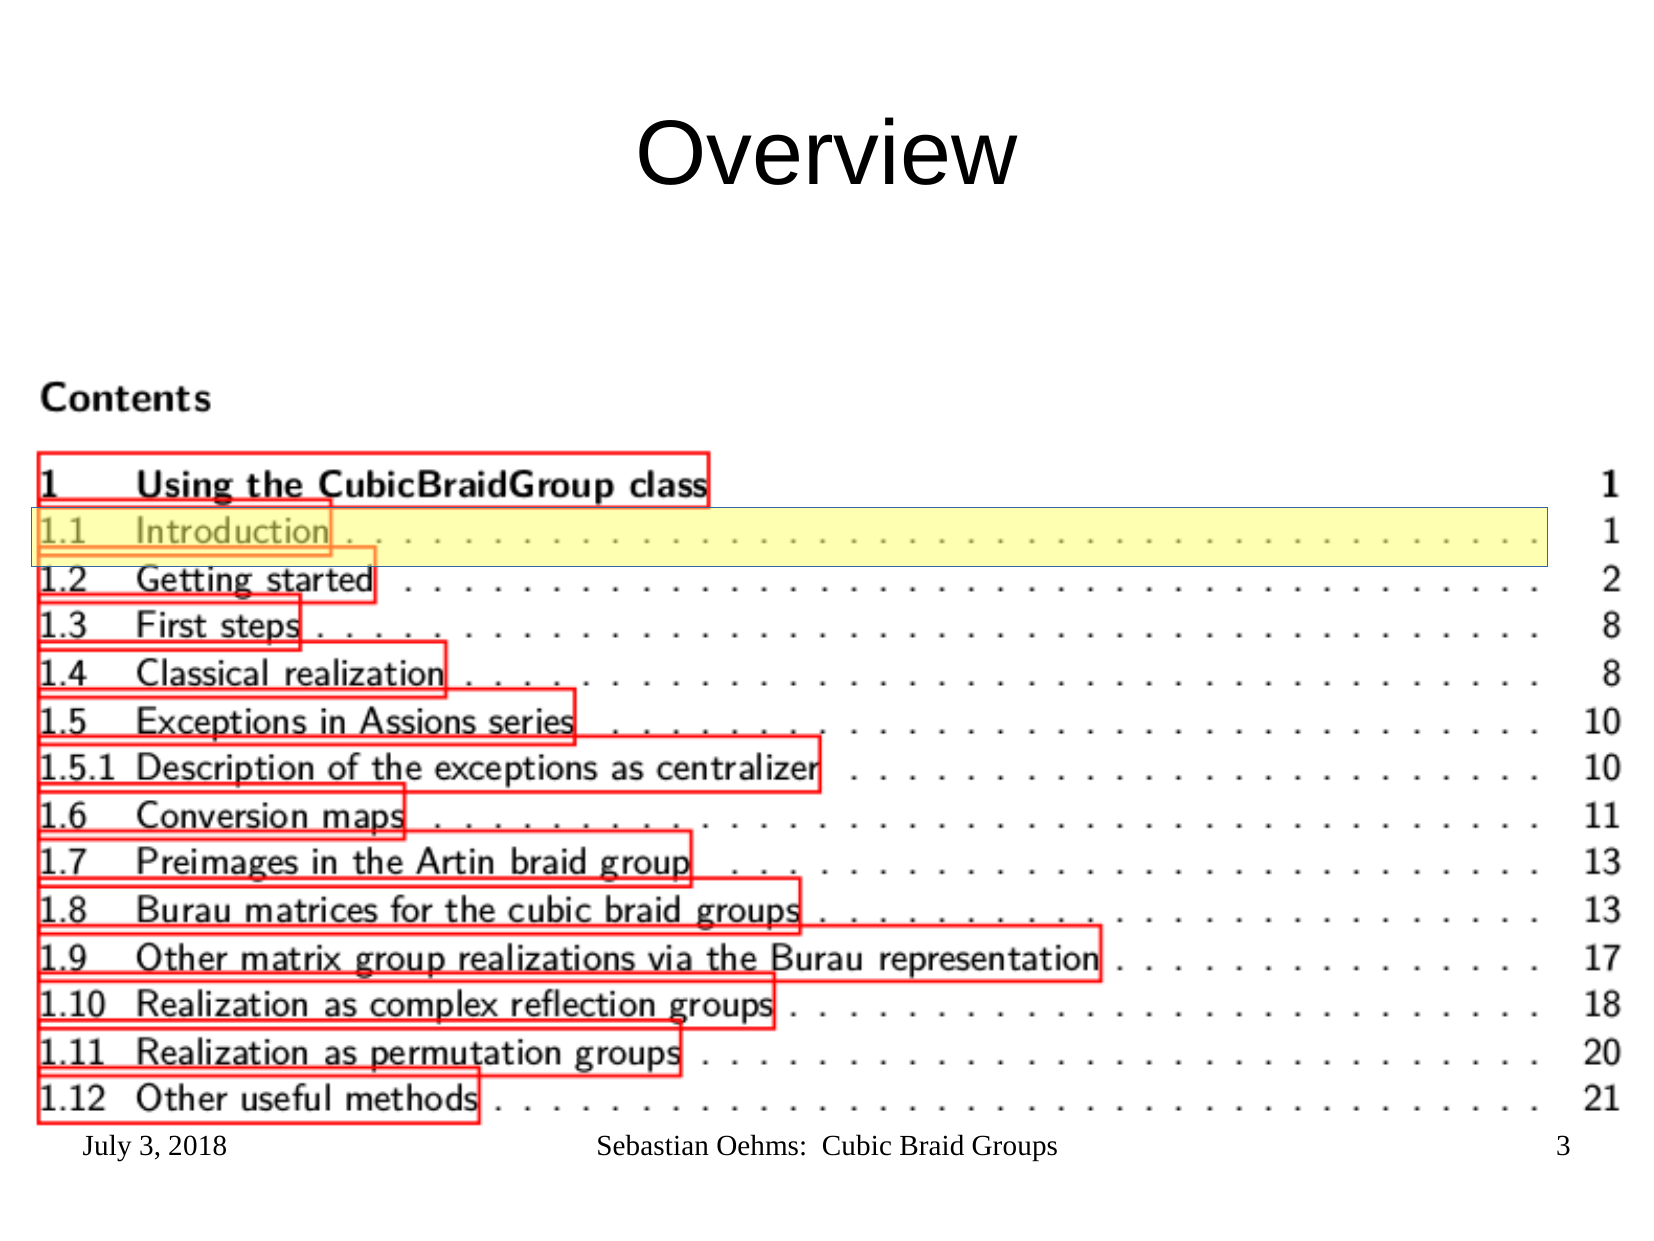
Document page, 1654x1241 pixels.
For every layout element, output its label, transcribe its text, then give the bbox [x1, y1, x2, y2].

text_box [31, 507, 1548, 567]
title Overview [82, 49, 1571, 257]
picture [31, 374, 1630, 1134]
